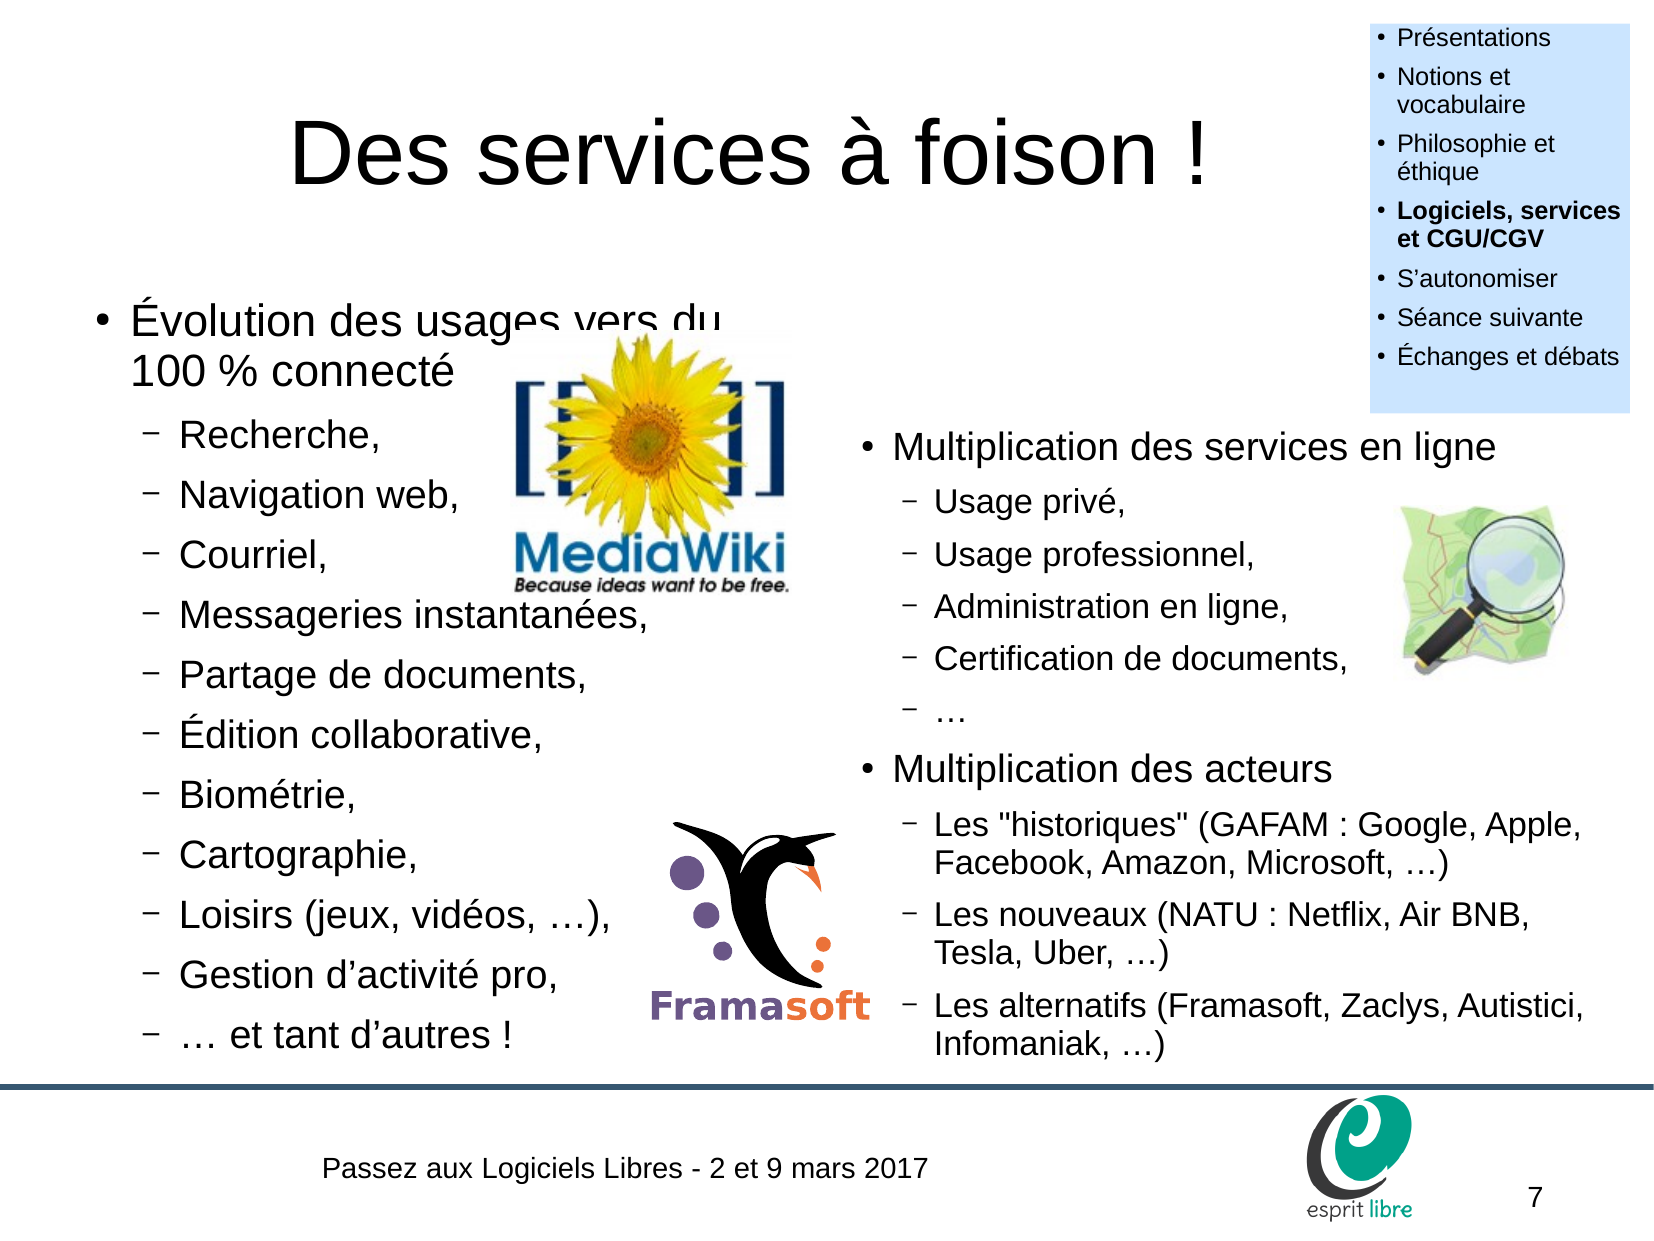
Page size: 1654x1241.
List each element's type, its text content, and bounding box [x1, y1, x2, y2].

title Des services à foison ! [5, 49, 1370, 257]
picture [1393, 505, 1573, 686]
list Évolution des usages vers du 100 % connecté Recherche, Navigation web, Courriel, Messageries instantanées, Partage de documents, Édition collaborative, Biométrie, Cartographie, Loisirs (jeux, vidéos, …), Gestion d’activité pro, … et tant d’autres ! [82, 295, 827, 1063]
list Multiplication des services en ligne Usage privé, Usage professionnel, Administration en ligne, Certification de documents, … Multiplication des acteurs Les "historiques" (GAFAM : Google, Apple, Facebook, Amazon, Microsoft, …) Les nouveaux (NATU : Netflix, Air BNB, Tesla, Uber, …) Les alternatifs (Framasoft, Zaclys, Autistici, Infomaniak, …) [850, 425, 1595, 1063]
picture [643, 803, 880, 1040]
picture [510, 330, 792, 597]
list Présentations Notions et vocabulaire Philosophie et éthique Logiciels, services et CGU/CGV S’autonomiser Séance suivante Échanges et débats [1370, 23, 1630, 414]
picture [1293, 1092, 1424, 1223]
